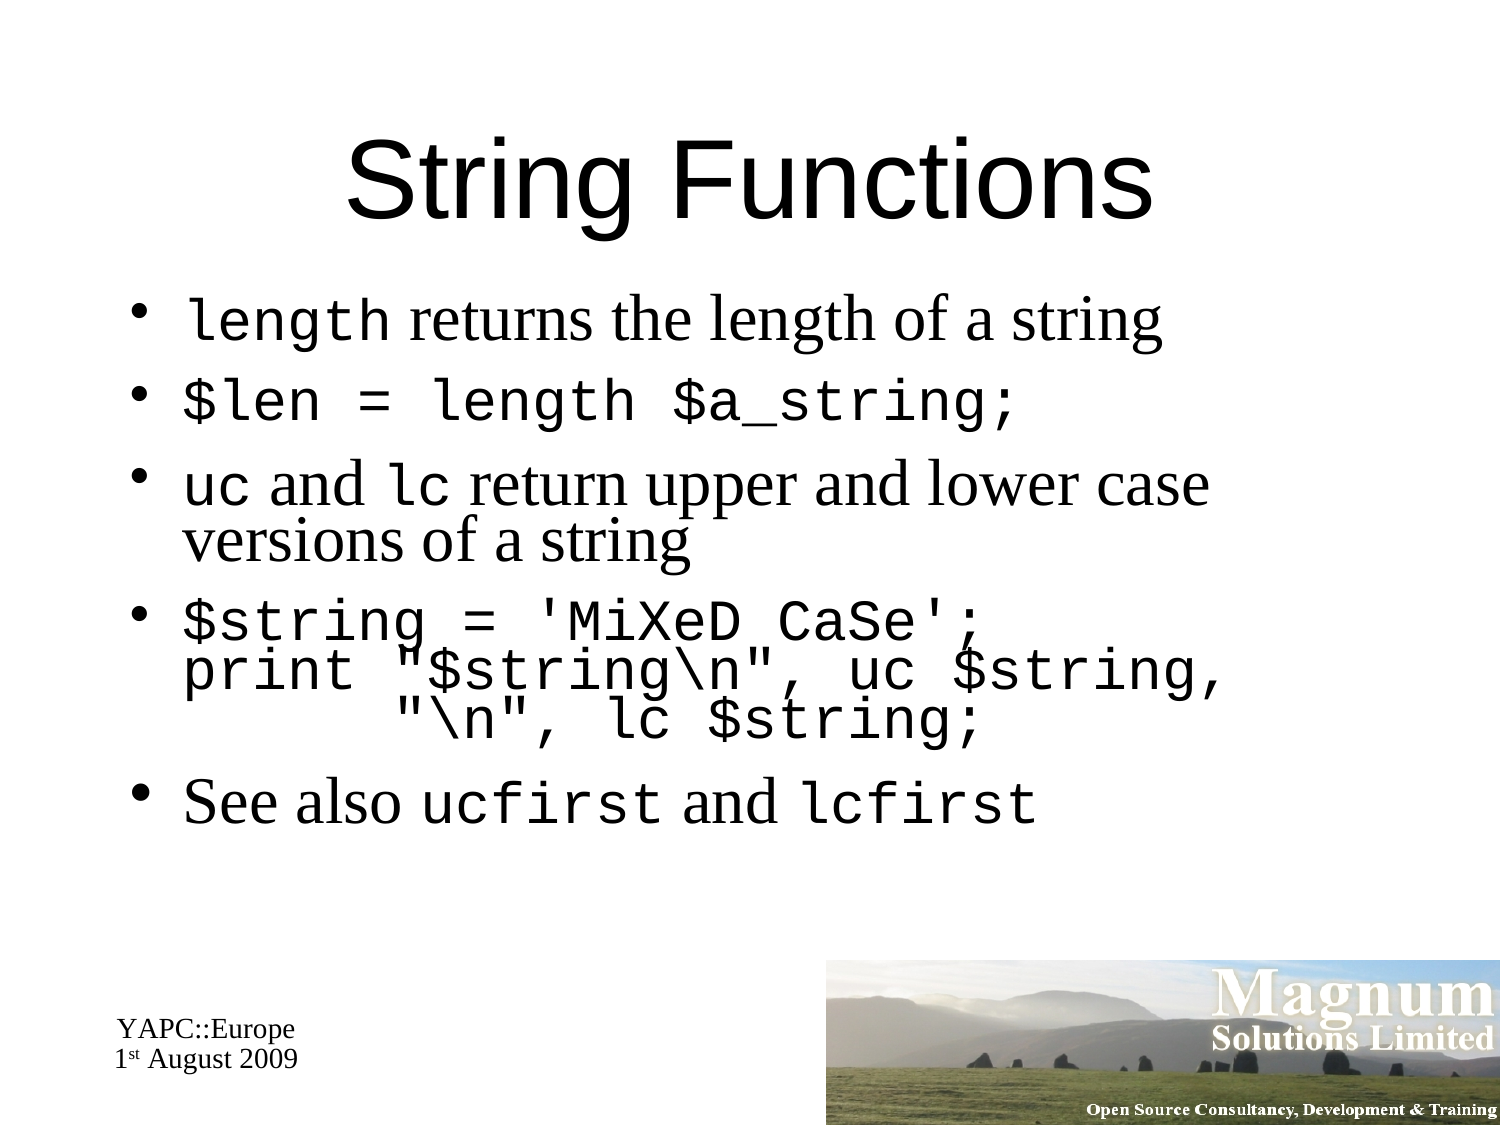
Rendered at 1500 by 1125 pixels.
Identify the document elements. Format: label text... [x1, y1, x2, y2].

list length returns the length of a string $len = length $a_string; uc and lc return upper and lower case versions of a string $string = 'MiXeD CaSe'; print "$string\n", uc $string, "\n", lc $string; See also ucfirst and lcfirst [112, 295, 1388, 855]
picture [826, 960, 1500, 1125]
title String Functions [112, 62, 1388, 250]
